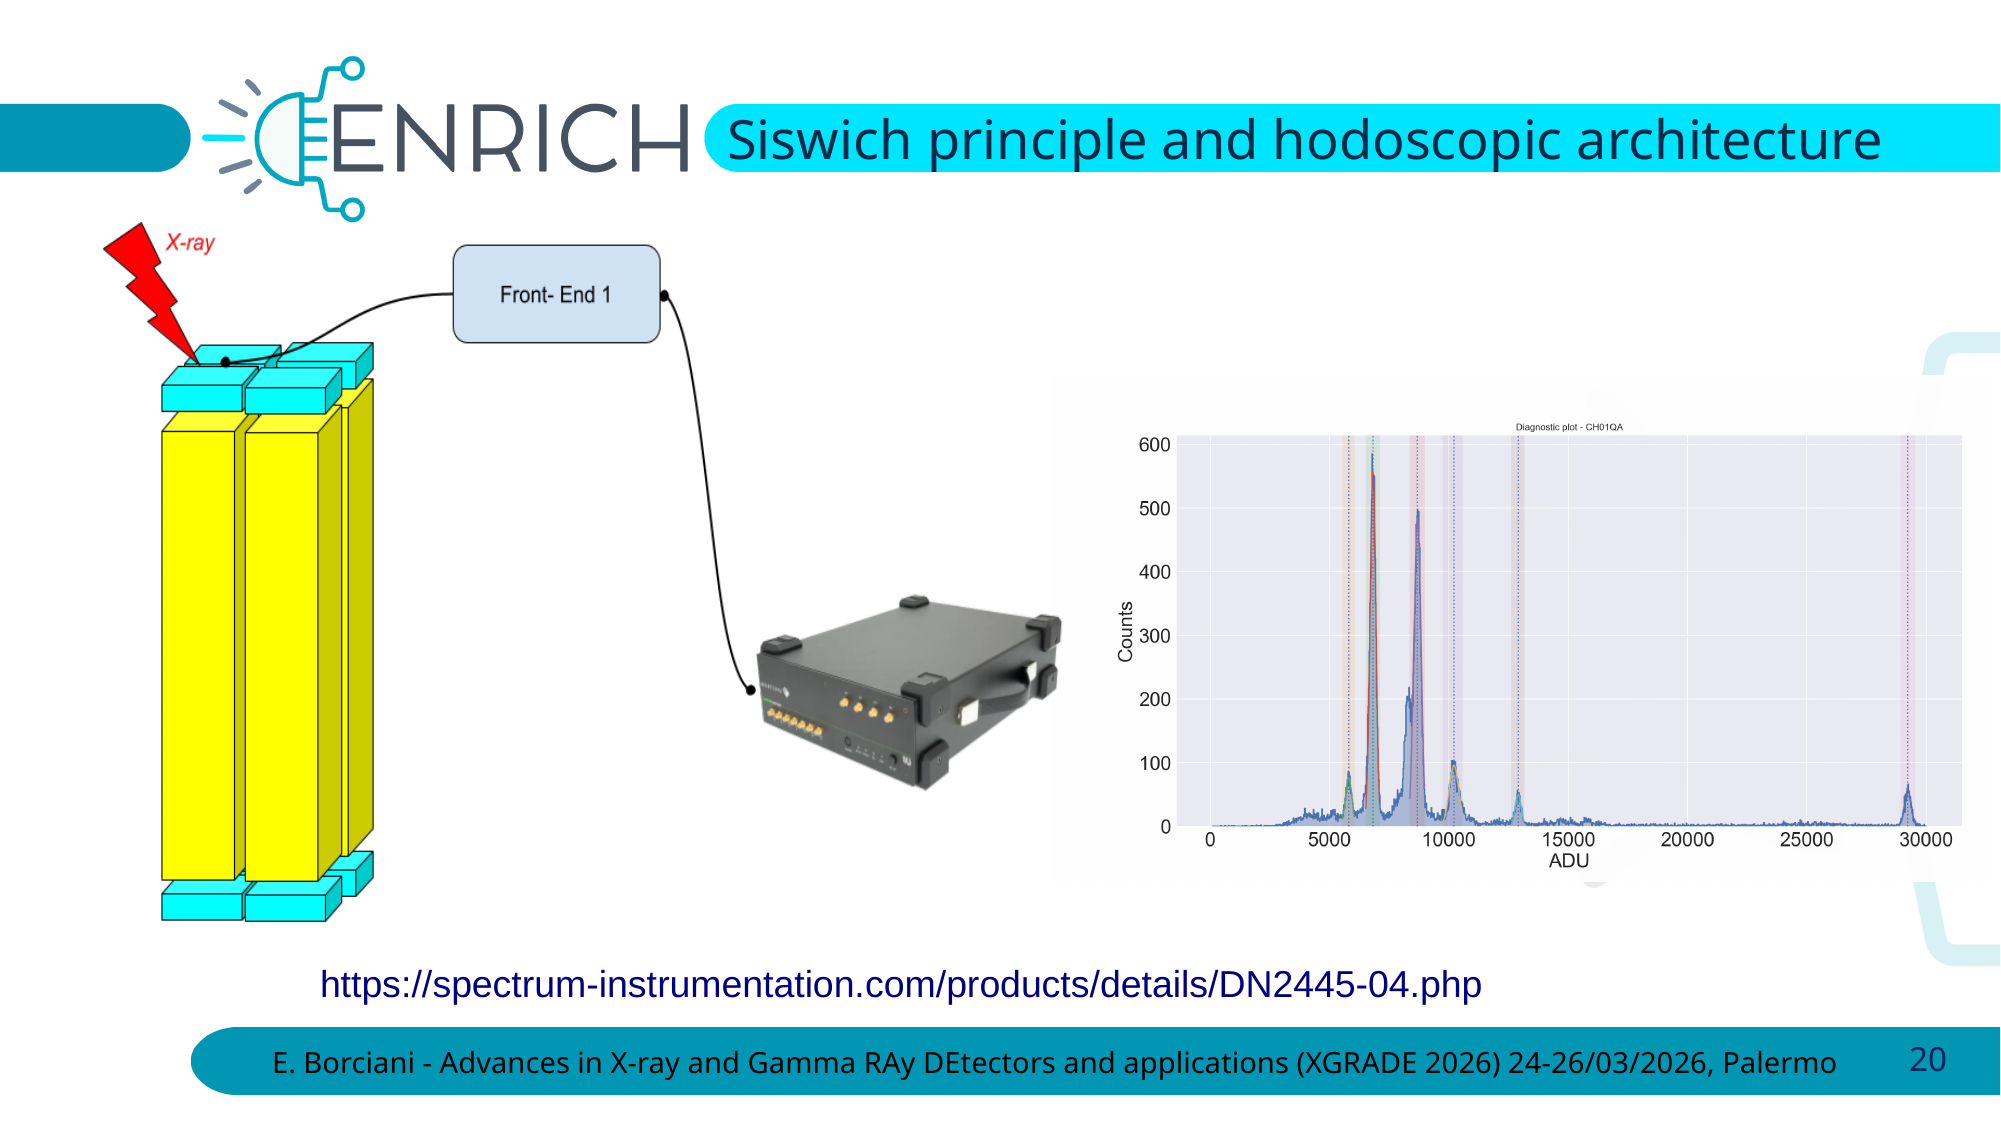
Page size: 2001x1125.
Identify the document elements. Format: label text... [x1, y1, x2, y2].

slide_number <number> [1512, 1031, 1963, 1092]
picture [0, 0, 2001, 1125]
text_box Siswich principle and hodoscopic architecture [712, 98, 1988, 179]
text_box https://spectrum-instrumentation.com/products/details/DN2445-04.php [305, 955, 1501, 1013]
text_box E. Borciani - Advances in X-ray and Gamma RAy DEtectors and applications (XGRADE 2026) 24-26/03/2026, Palermo [1201, 1037, 1512, 1087]
